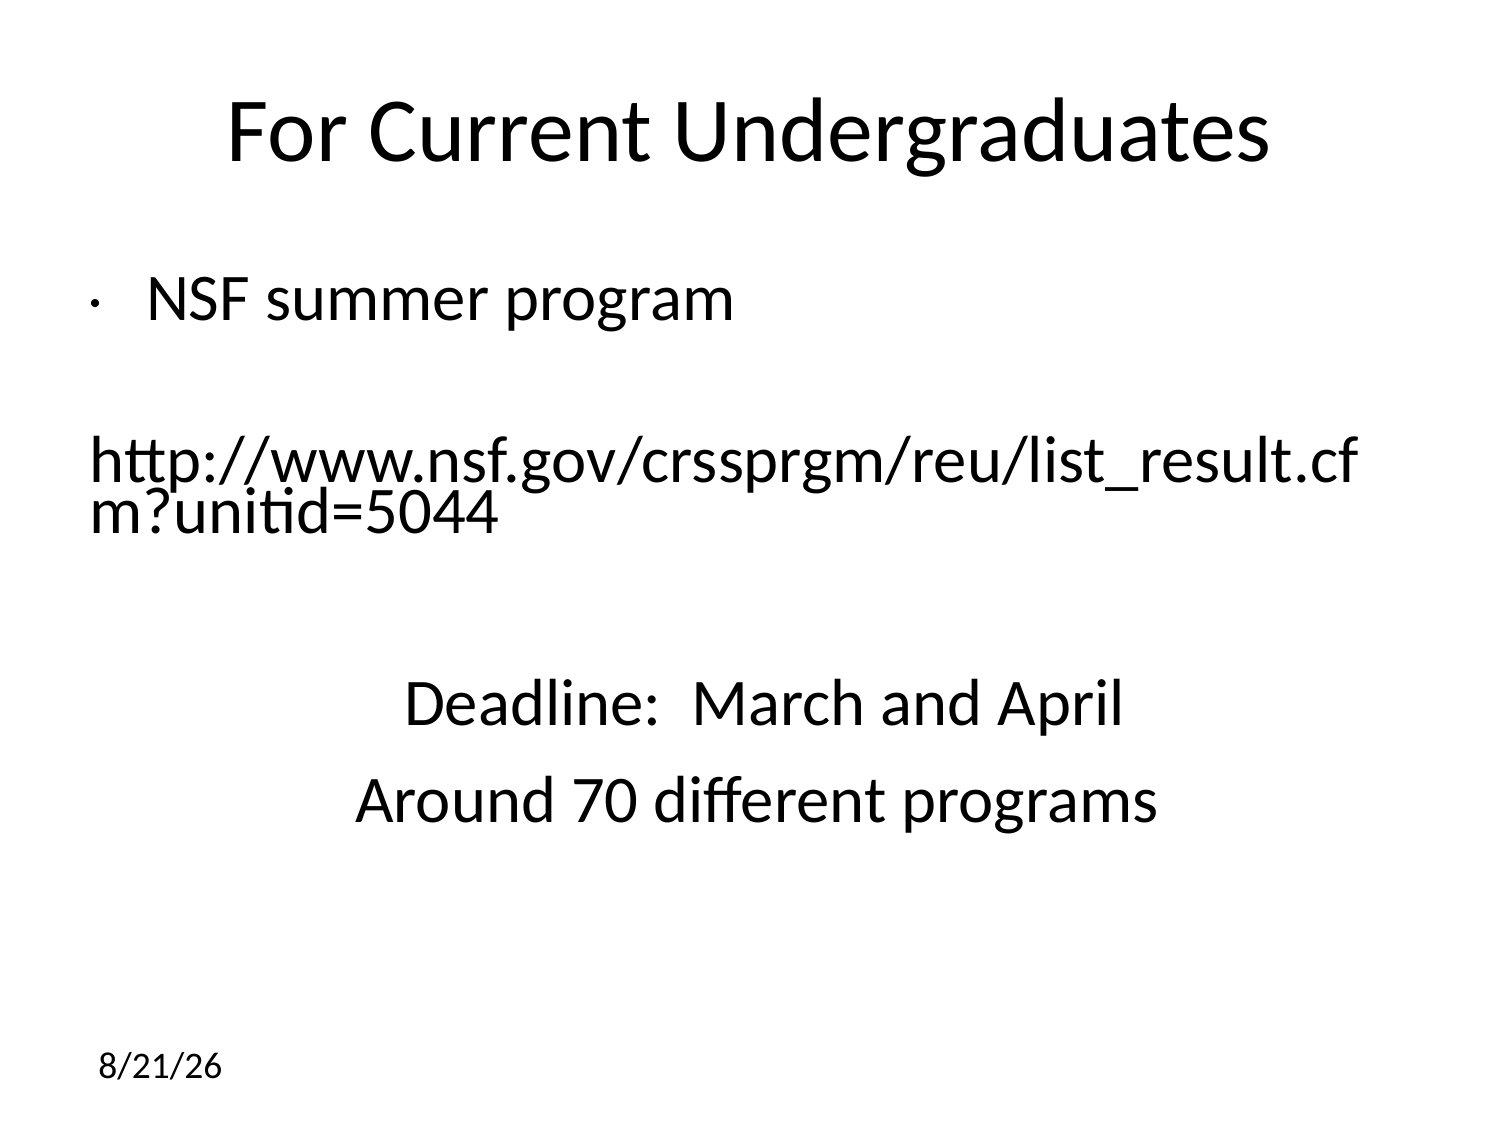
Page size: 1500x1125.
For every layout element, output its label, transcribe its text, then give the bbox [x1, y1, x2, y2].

list NSF summer program http://www.nsf.gov/crssprgm/reu/list_result.cfm?unitid=5044 Deadline: March and April Around 70 different programs [75, 262, 1425, 1005]
title For Current Undergraduates [75, 45, 1425, 233]
